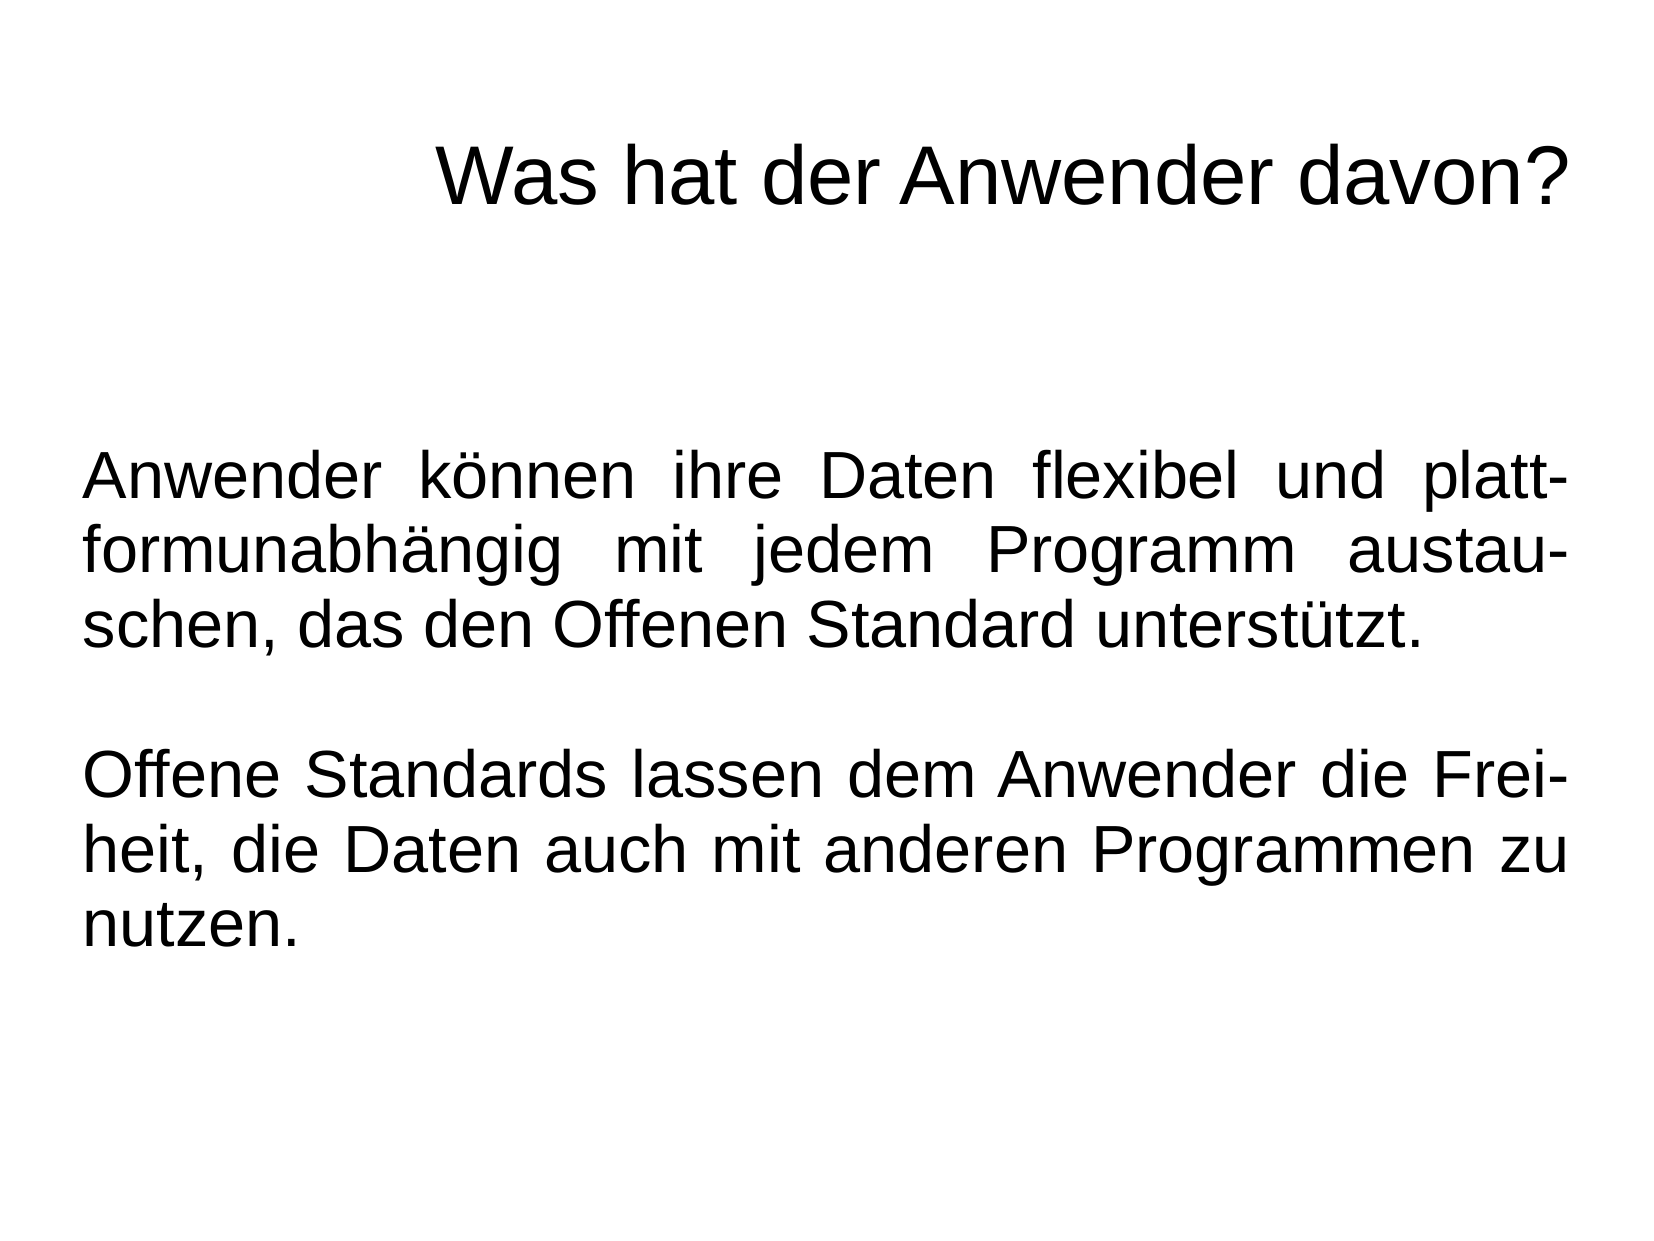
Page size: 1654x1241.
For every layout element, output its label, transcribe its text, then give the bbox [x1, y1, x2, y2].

subtitle Anwender können ihre Daten flexibel und platt-formunabhängig mit jedem Programm austau-schen, das den Offenen Standard unterstützt. Offene Standards lassen dem Anwender die Frei-heit, die Daten auch mit anderen Programmen zu nutzen. [82, 297, 1571, 1102]
title Was hat der Anwender davon? [82, 56, 1571, 250]
